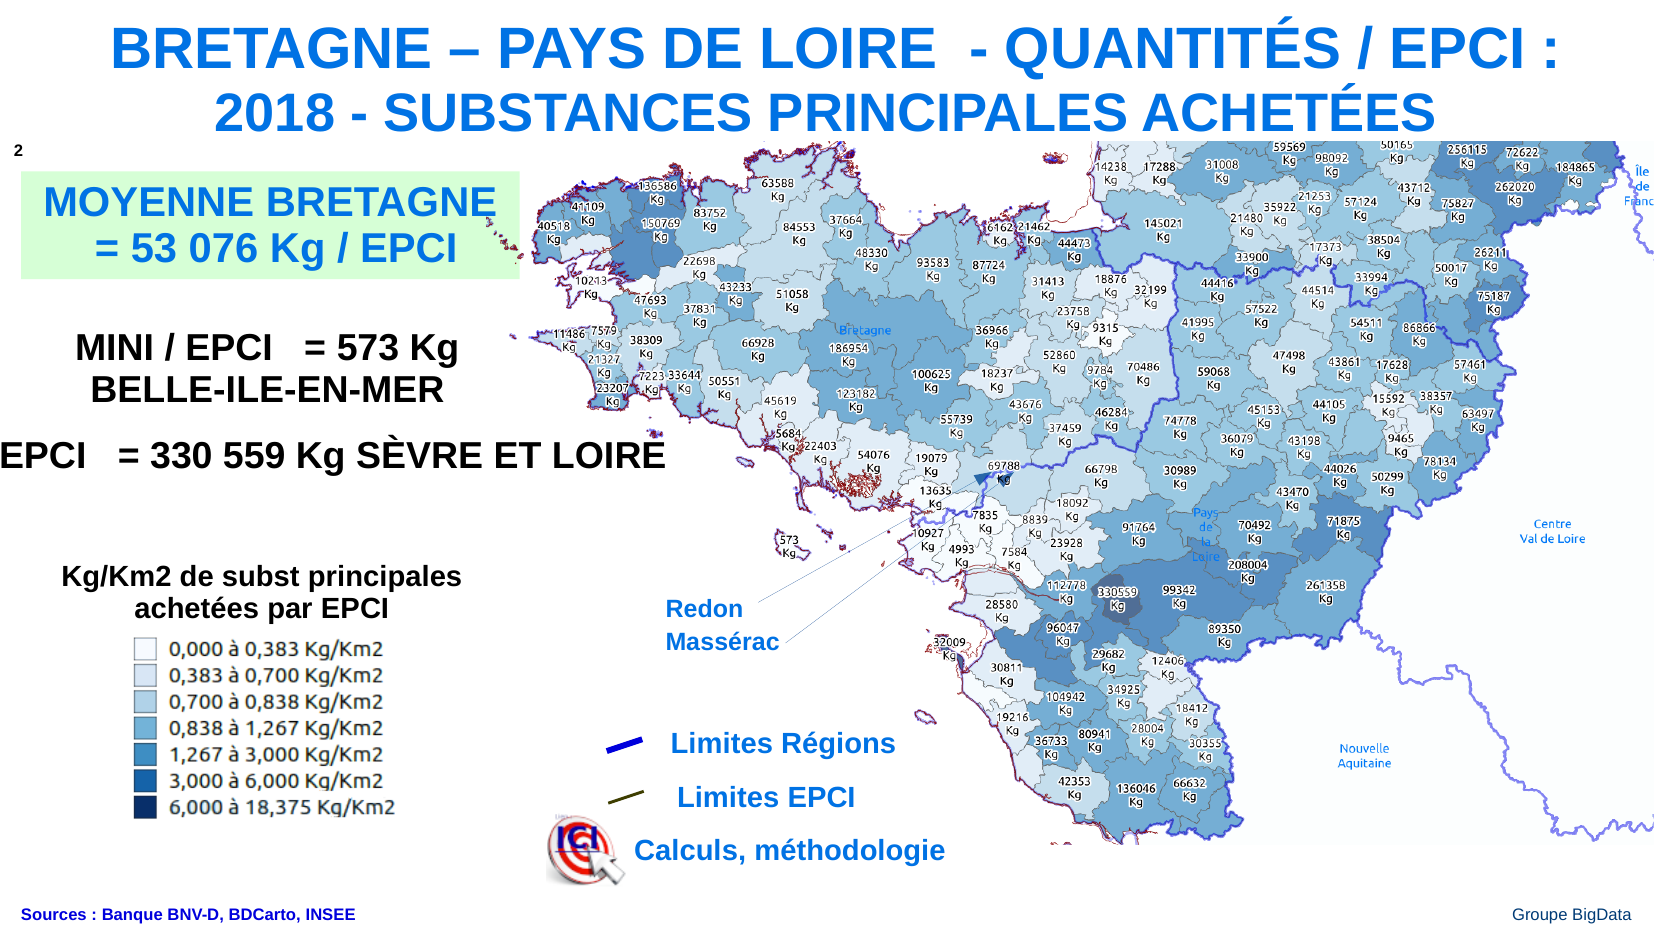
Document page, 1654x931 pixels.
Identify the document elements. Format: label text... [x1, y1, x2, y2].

text_box Sources : Banque BNV-D, BDCarto, INSEE [6, 898, 372, 931]
picture [128, 636, 398, 825]
text_box Groupe BigData [1497, 897, 1648, 931]
text_box Kg/Km2 de subst principales achetées par EPCI [41, 552, 483, 633]
text_box MOYENNE BRETAGNE = 53 076 Kg / EPCI [21, 171, 486, 280]
text_box MAXI / EPCI = 330 559 Kg SÈVRE ET LOIRE [17, 426, 486, 535]
text_box MINI / EPCI = 573 Kg BELLE-ILE-EN-MER [59, 318, 476, 426]
text_box [0, 133, 110, 168]
picture [486, 141, 1654, 888]
text_box BRETAGNE – PAYS DE LOIRE - QUANTITÉS / EPCI : 2018 - SUBSTANCES PRINCIPALES ACHETÉES [76, 0, 1577, 151]
text_box Calculs, méthodologie [627, 826, 966, 875]
